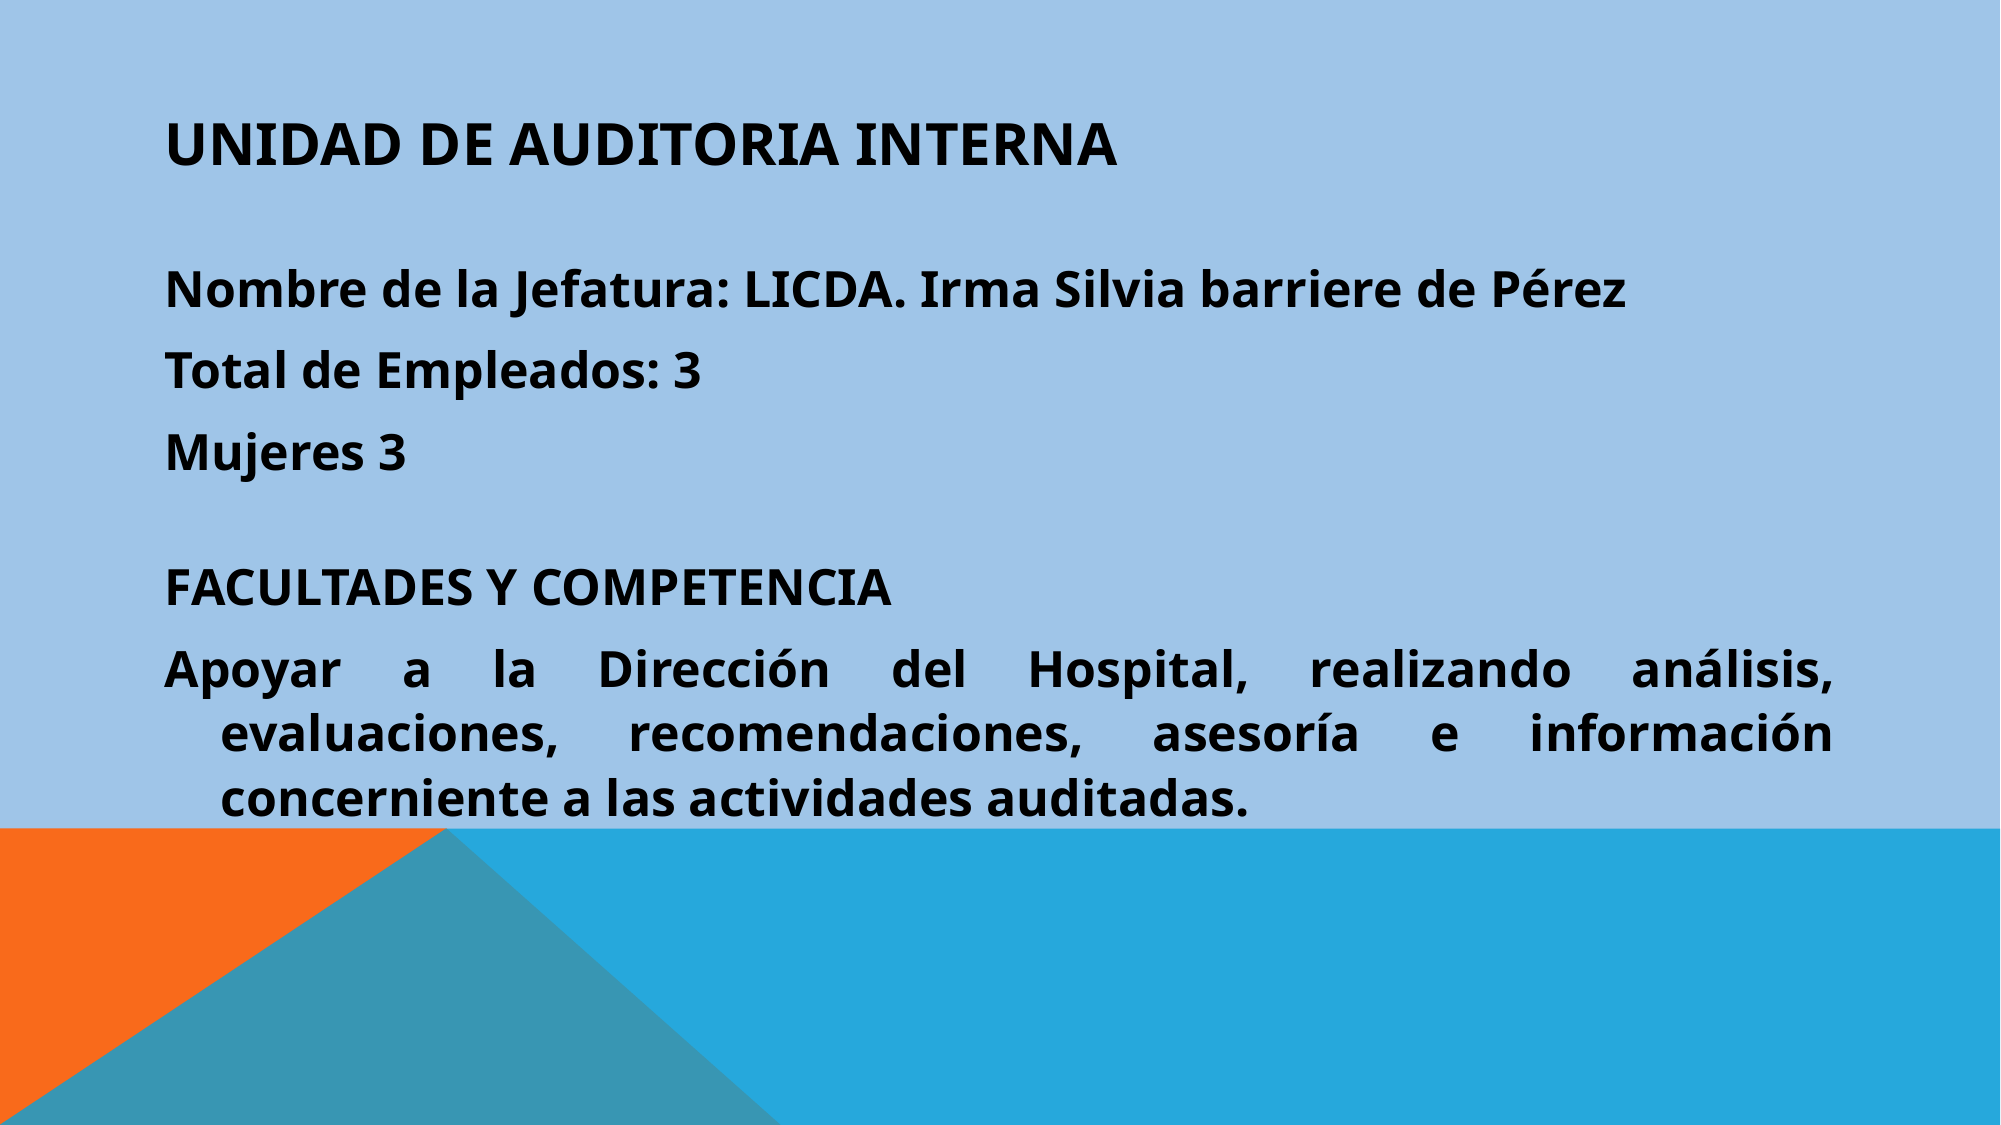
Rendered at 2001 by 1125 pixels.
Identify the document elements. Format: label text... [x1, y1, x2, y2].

text_box Nombre de la Jefatura: LICDA. Irma Silvia barriere de Pérez Total de Empleados: 3 Mujeres 3 FACULTADES Y COMPETENCIA Apoyar a la Dirección del Hospital, realizando análisis, evaluaciones, recomendaciones, asesoría e información concerniente a las actividades auditadas. [149, 244, 1850, 956]
text_box UNIDAD DE AUDITORIA INTERNA [149, 99, 1850, 194]
